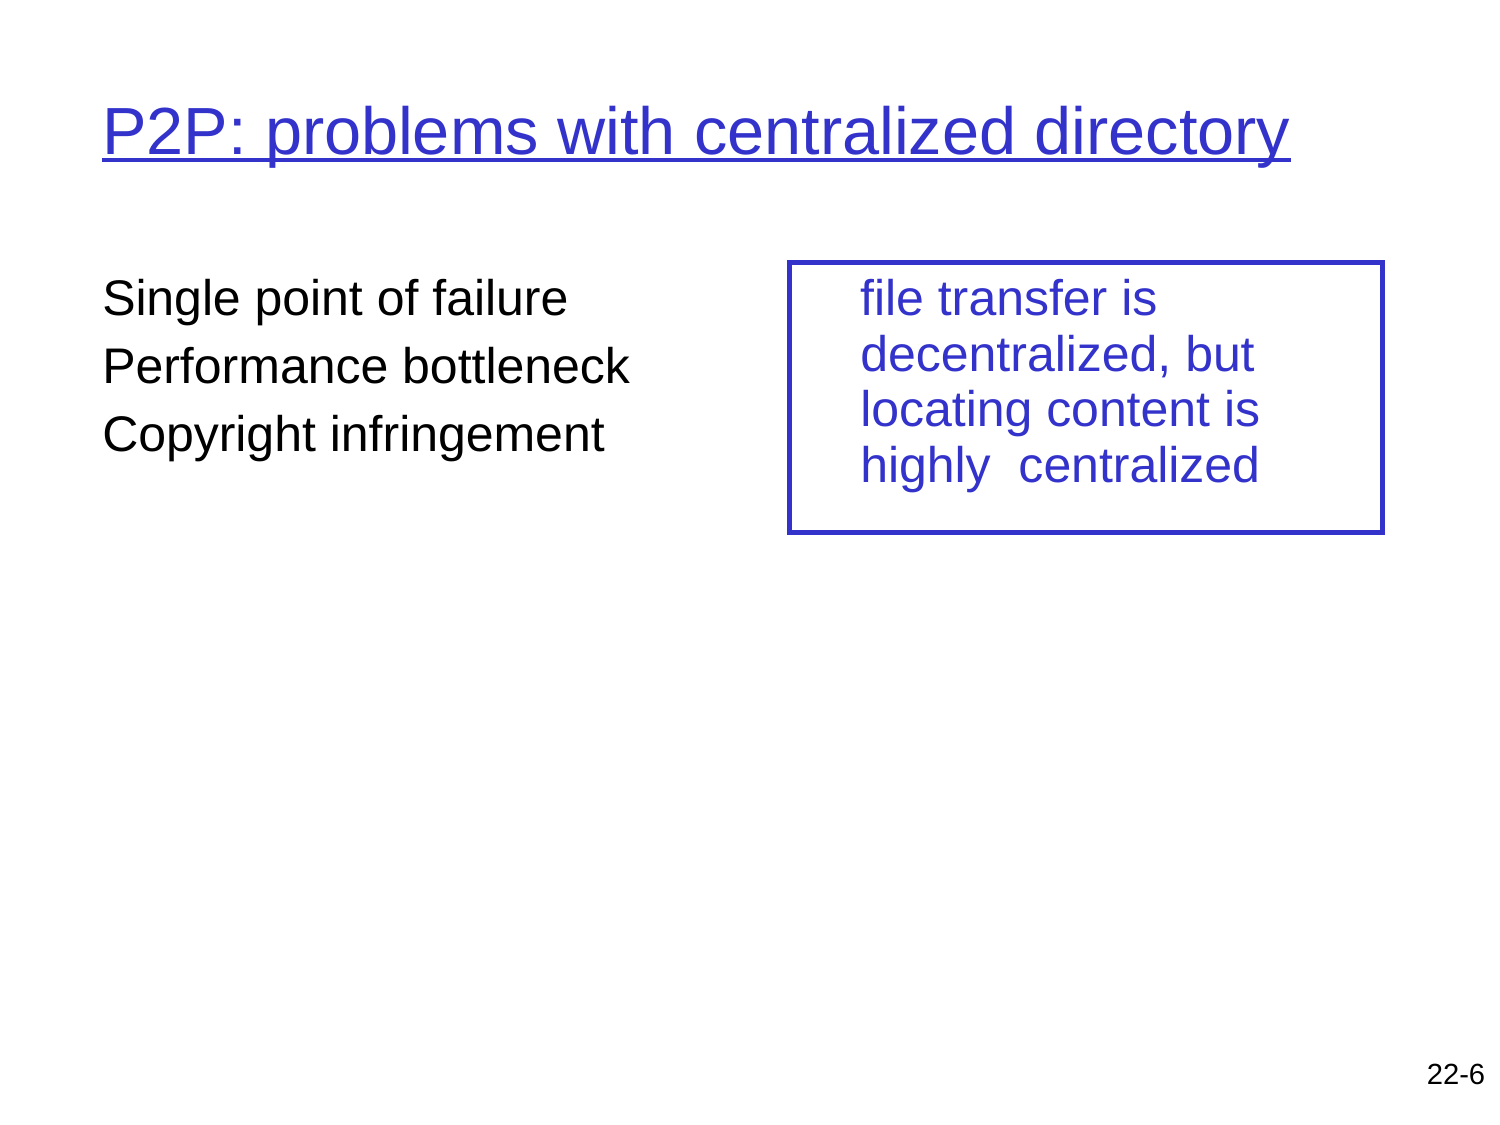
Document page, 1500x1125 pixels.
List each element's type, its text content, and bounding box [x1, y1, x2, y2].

list Single point of failure Performance bottleneck Copyright infringement [87, 262, 713, 1026]
list file transfer is decentralized, but locating content is highly centralized [789, 262, 1383, 533]
title P2P: problems with centralized directory [87, 37, 1425, 225]
